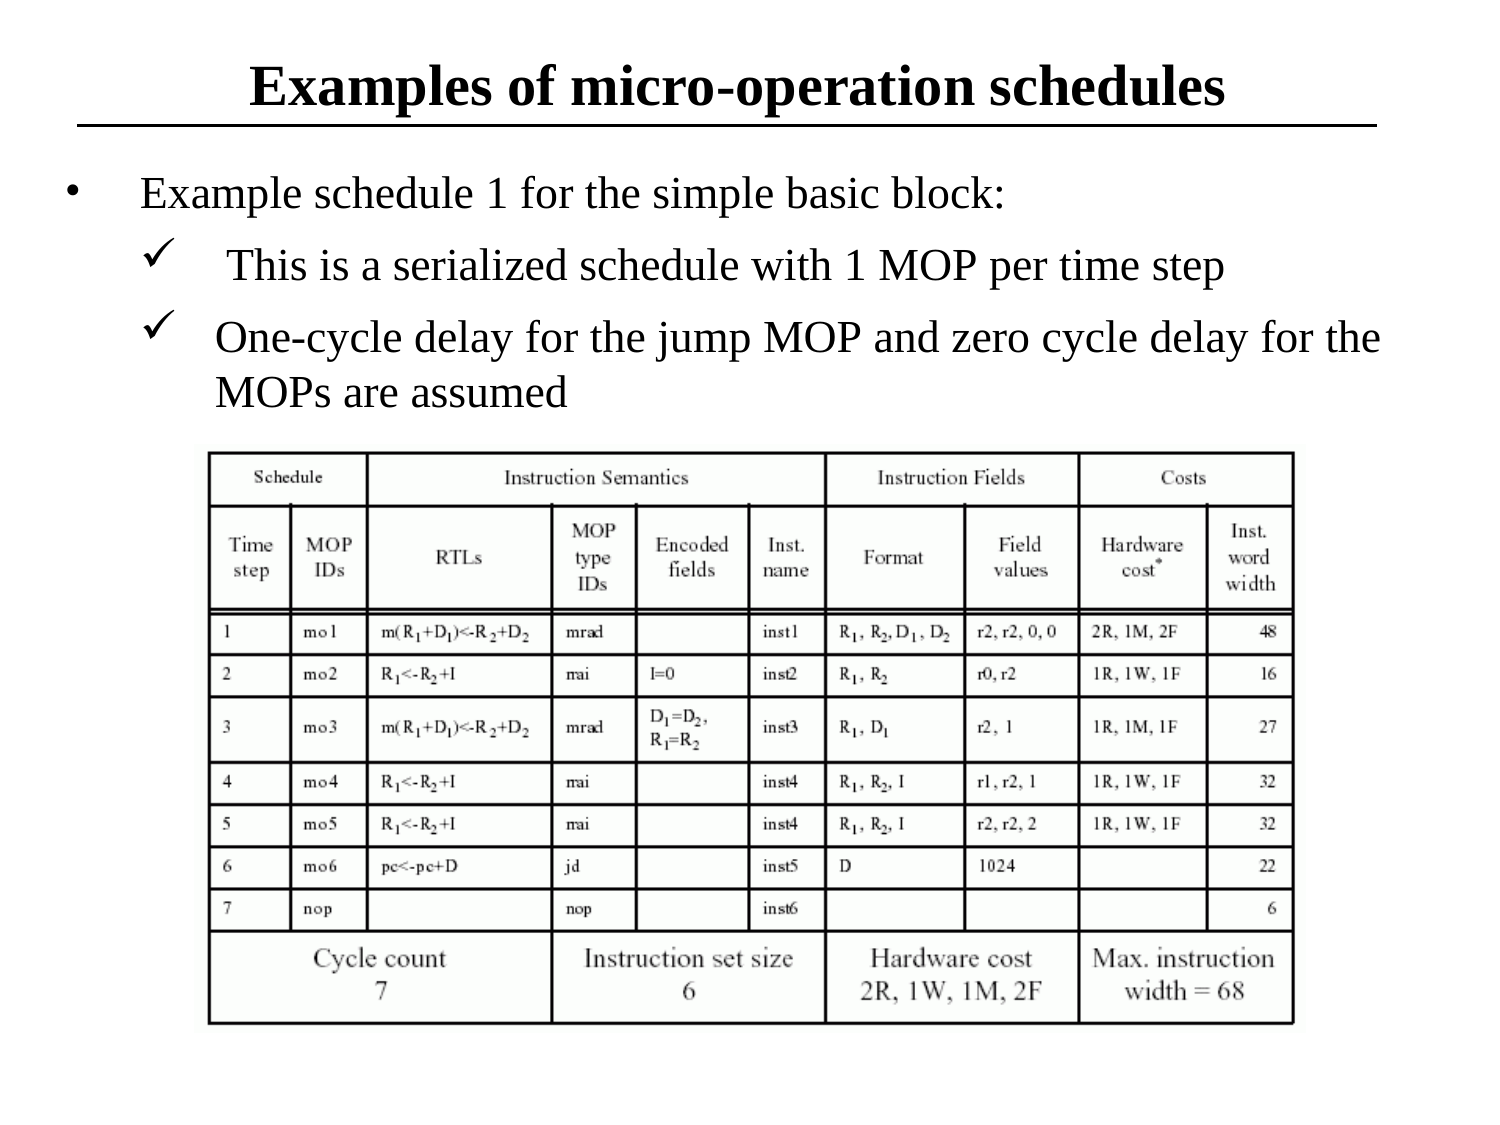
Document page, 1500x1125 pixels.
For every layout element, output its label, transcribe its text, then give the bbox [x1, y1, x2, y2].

picture [194, 444, 1306, 1033]
text_box Example schedule 1 for the simple basic block: This is a serialized schedule with 1 MOP per time step One-cycle delay for the jump MOP and zero cycle delay for the MOPs are assumed [49, 160, 1500, 419]
title Examples of micro-operation schedules [112, 37, 1365, 124]
